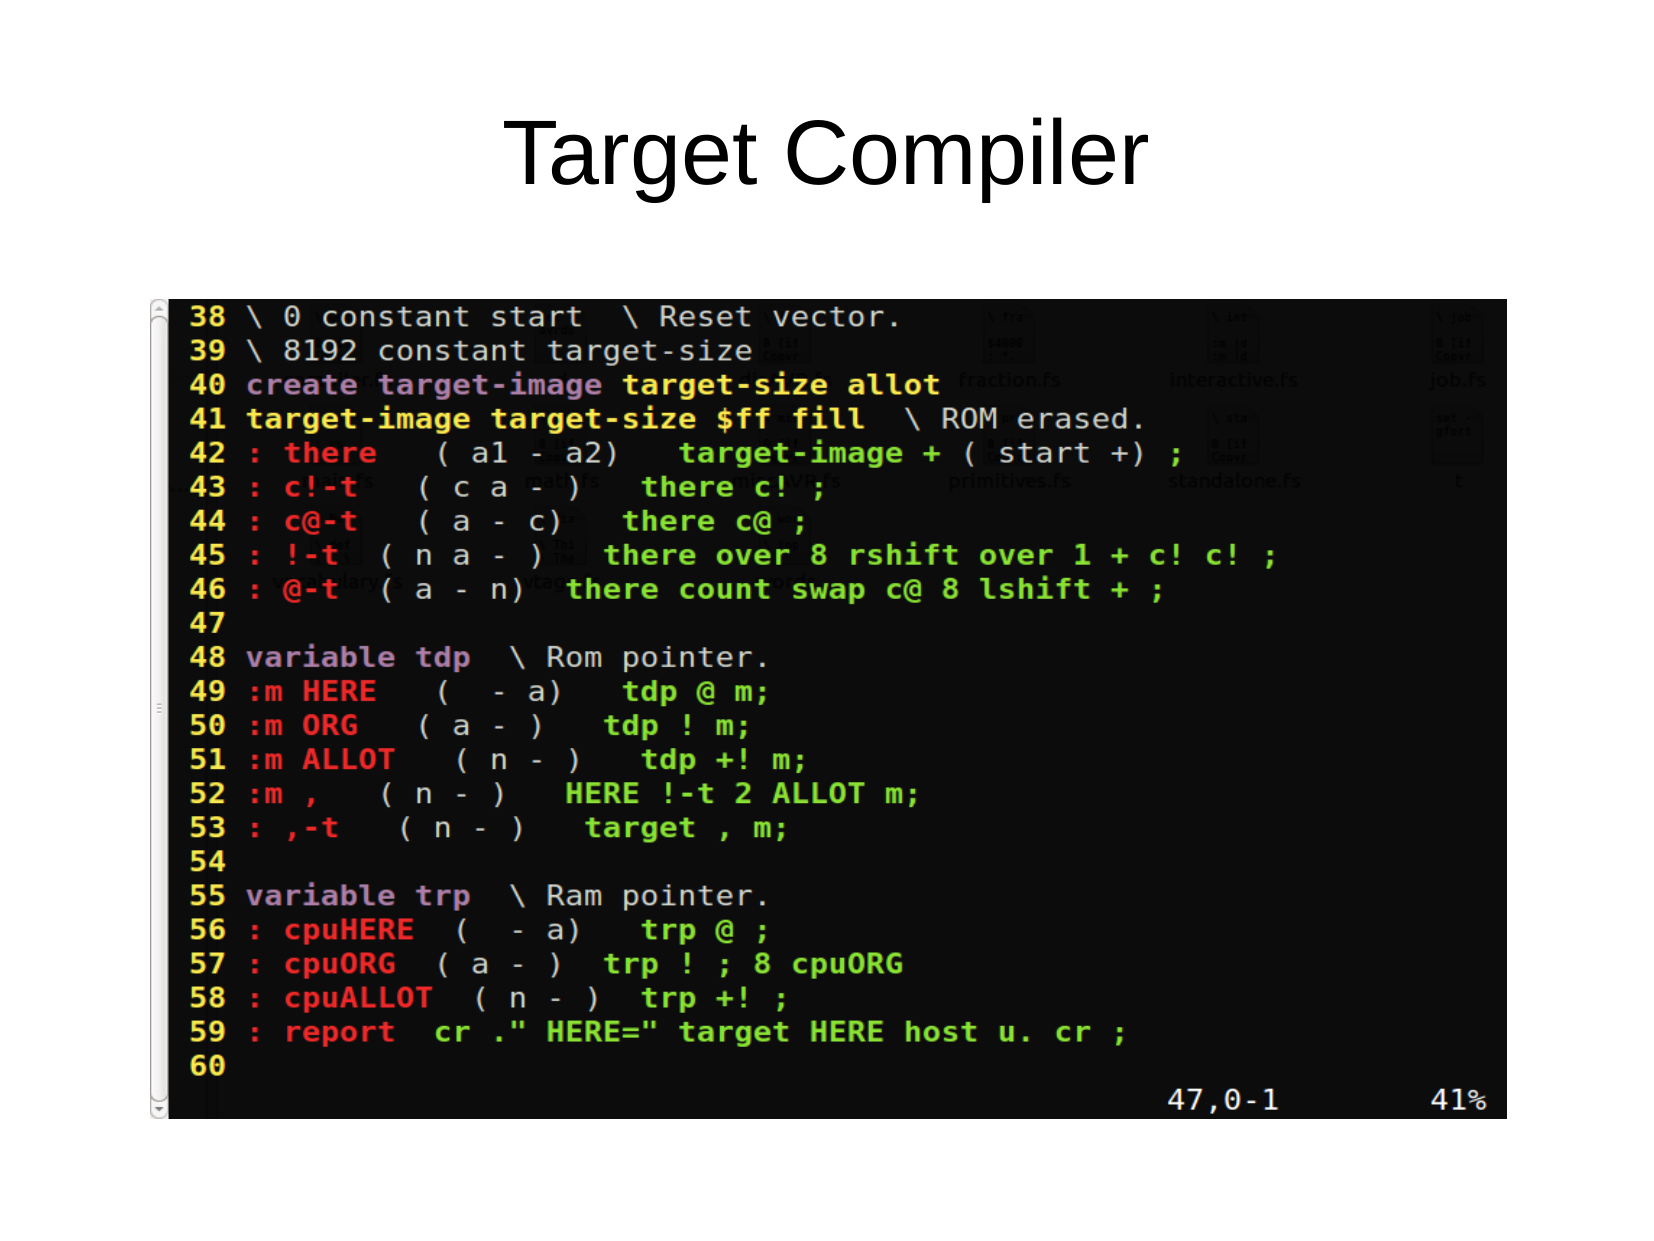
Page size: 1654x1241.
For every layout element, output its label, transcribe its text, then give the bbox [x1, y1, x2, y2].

chart [82, 290, 1571, 1109]
picture [150, 299, 1507, 1119]
title Target Compiler [82, 49, 1571, 257]
